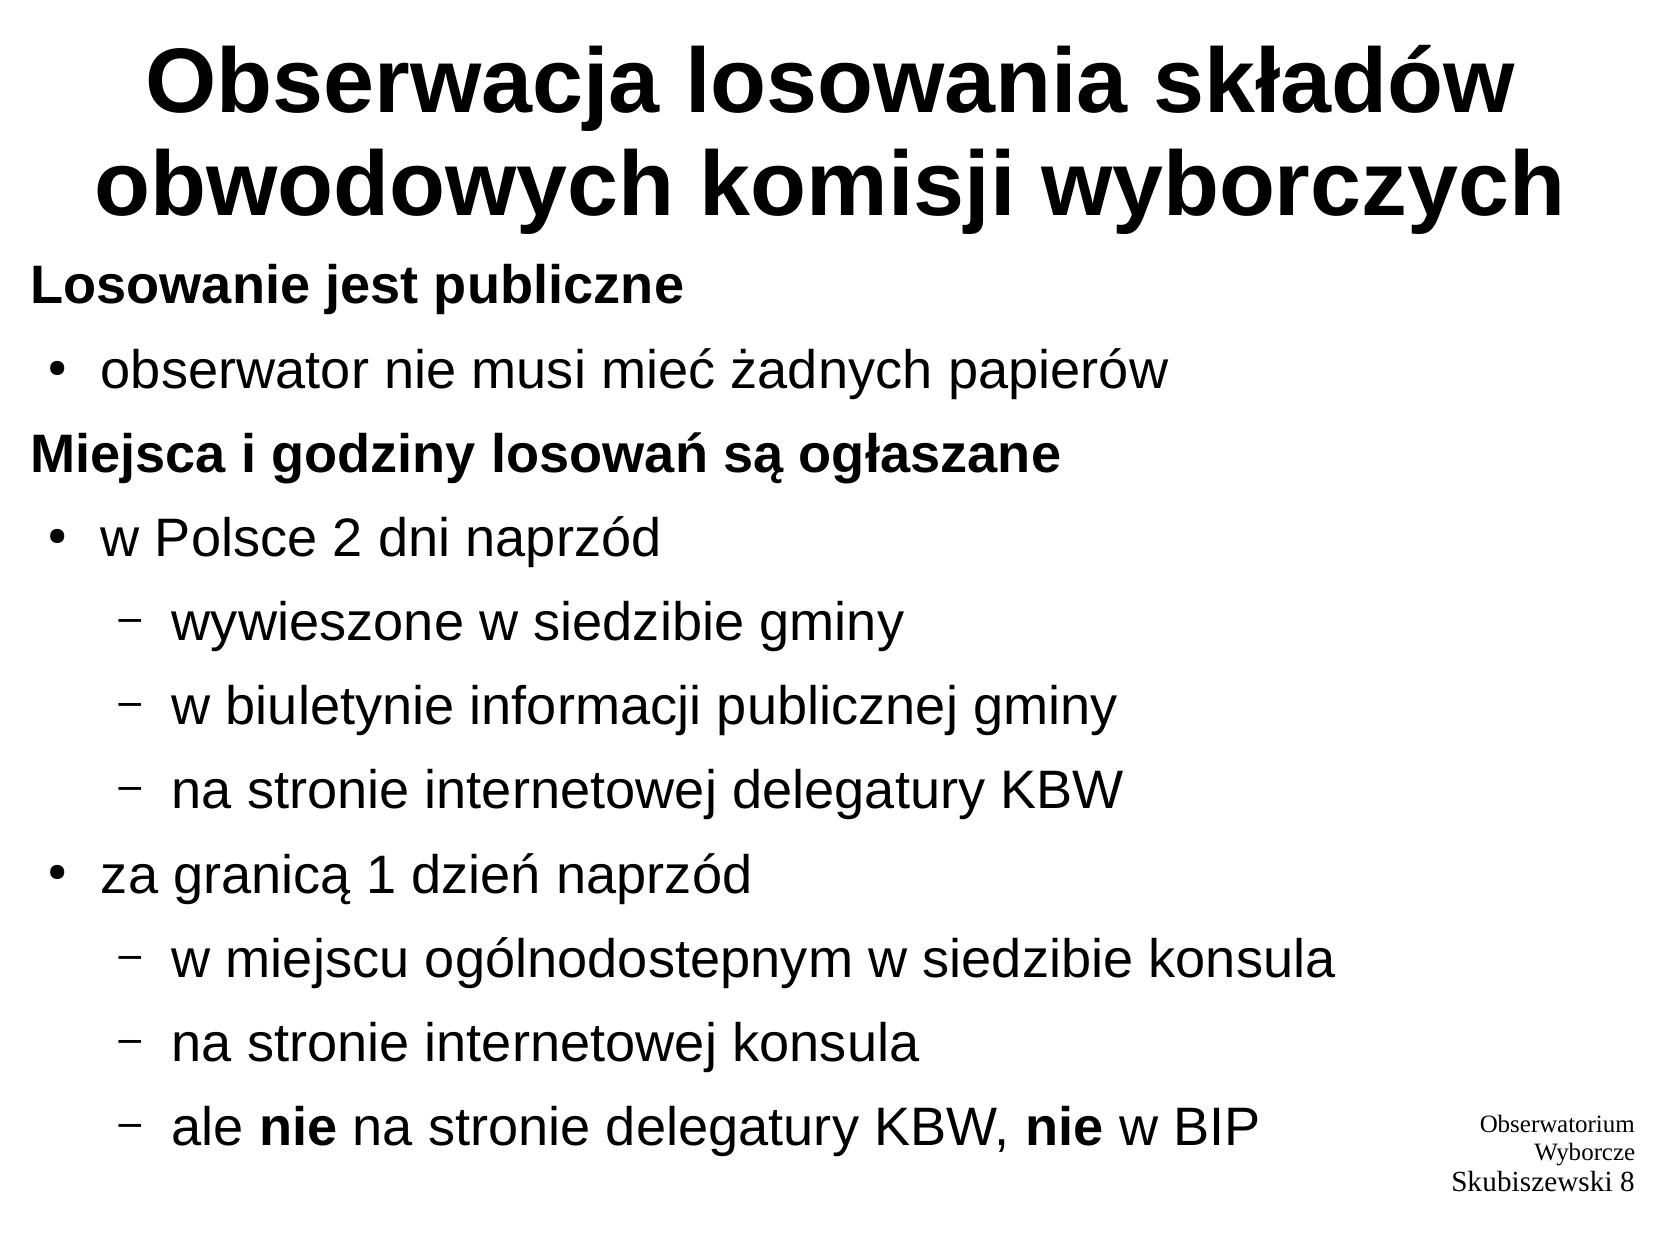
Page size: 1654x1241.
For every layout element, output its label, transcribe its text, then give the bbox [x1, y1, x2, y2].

title Obserwacja losowania składów obwodowych komisji wyborczych [86, 30, 1576, 236]
list Losowanie jest publiczne obserwator nie musi mieć żadnych papierów Miejsca i godziny losowań są ogłaszane w Polsce 2 dni naprzód wywieszone w siedzibie gminy w biuletynie informacji publicznej gminy na stronie internetowej delegatury KBW za granicą 1 dzień naprzód w miejscu ogólnodostepnym w siedzibie konsula na stronie internetowej konsula ale nie na stronie delegatury KBW, nie w BIP [30, 255, 1621, 1216]
